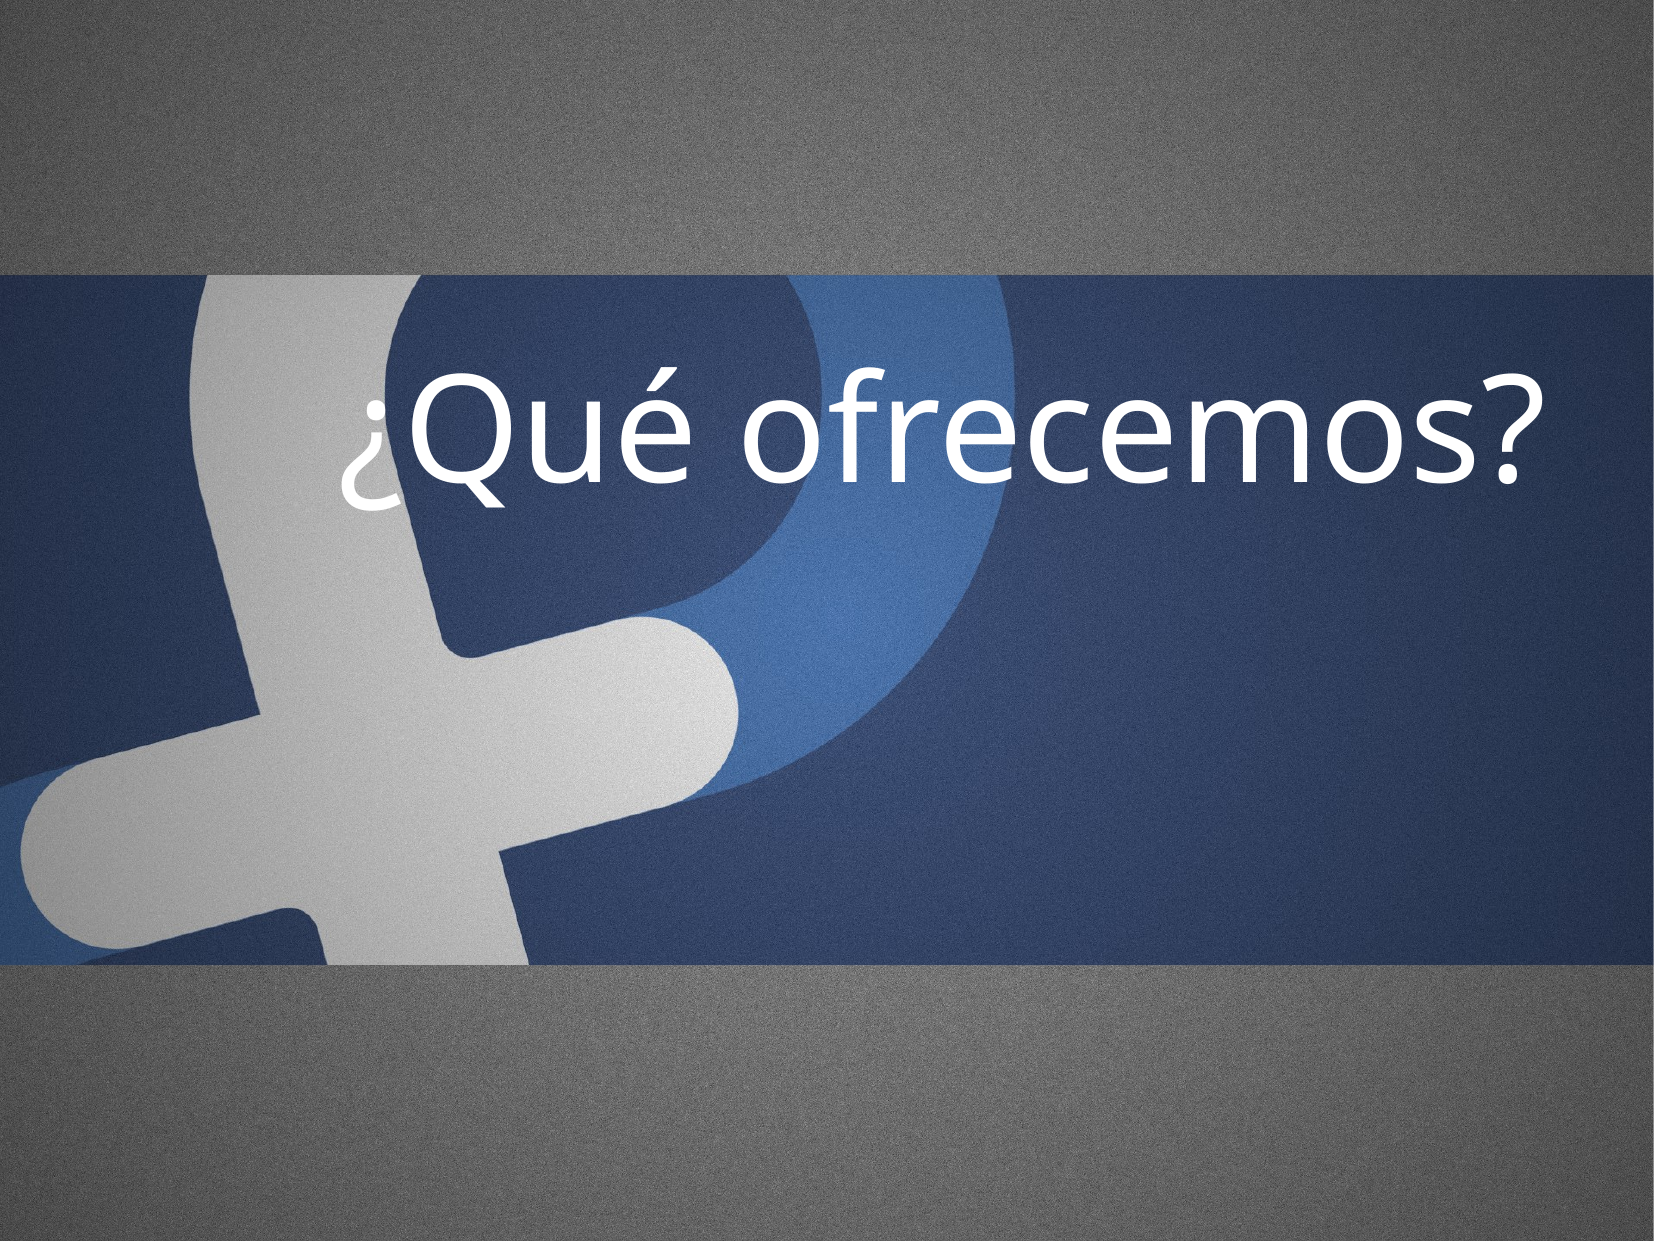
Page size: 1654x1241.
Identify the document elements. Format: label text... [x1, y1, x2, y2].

picture [0, 0, 1654, 1241]
text_box ¿Qué ofrecemos? [226, 315, 1562, 654]
